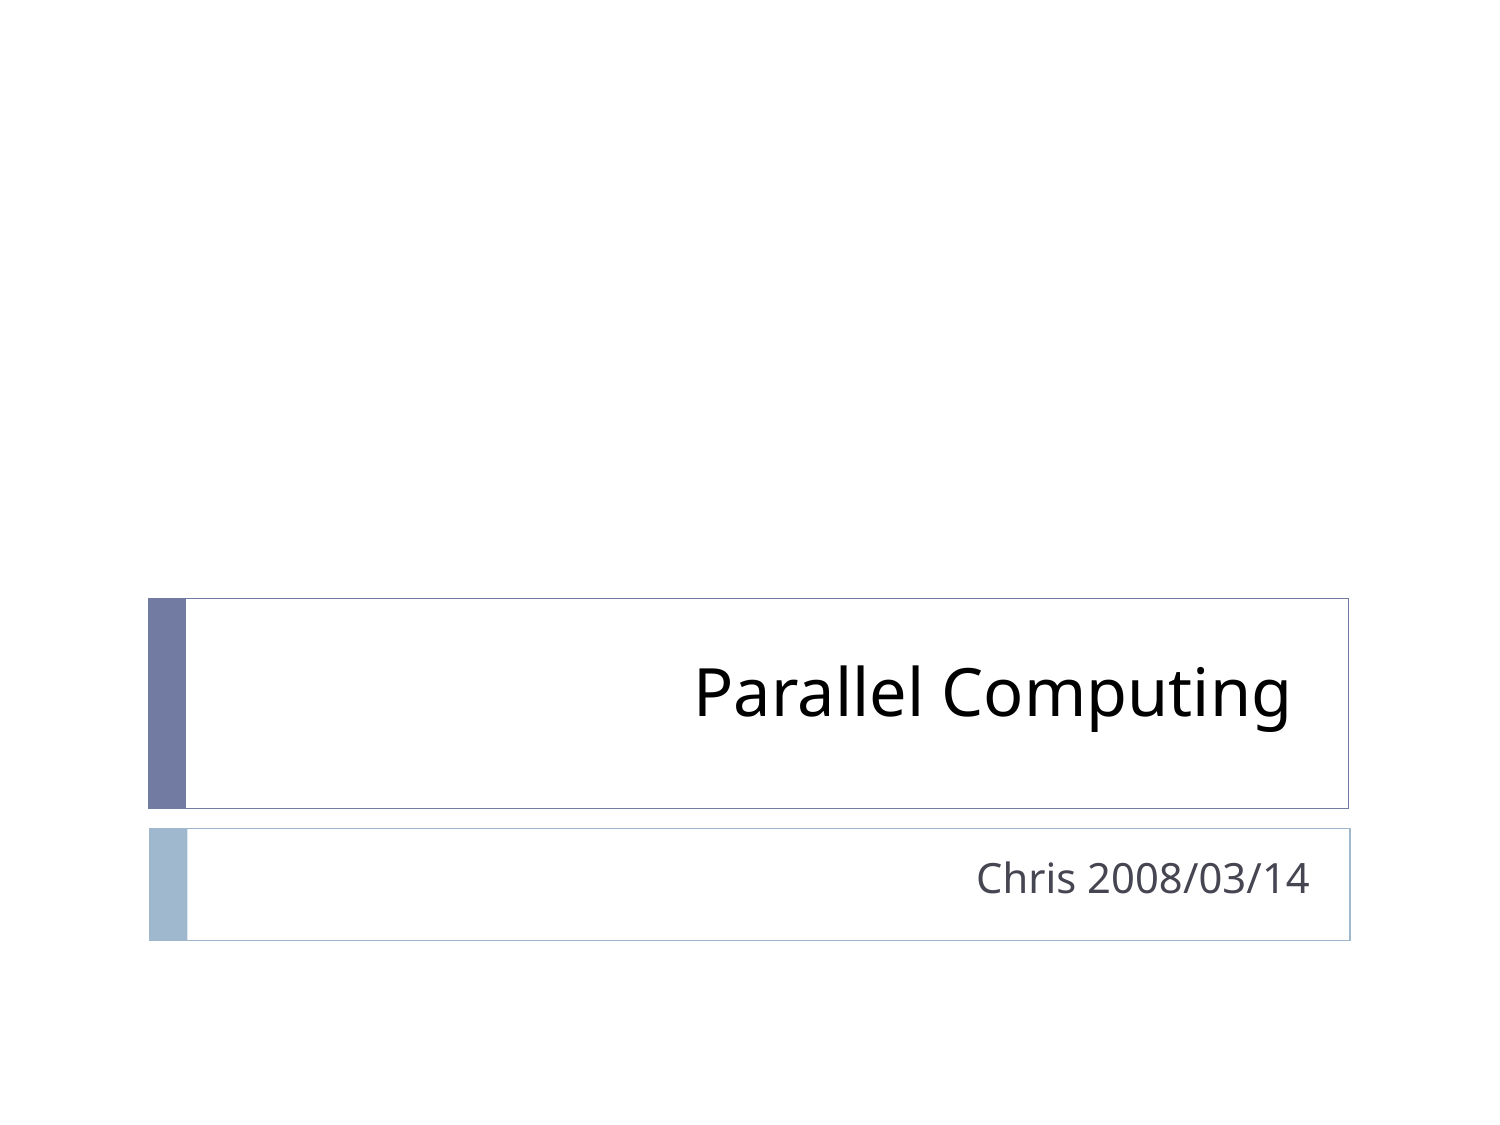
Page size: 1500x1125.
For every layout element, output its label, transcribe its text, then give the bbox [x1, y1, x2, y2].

text_box Chris 2008/03/14 [200, 840, 1326, 929]
title Parallel Computing [200, 637, 1326, 801]
